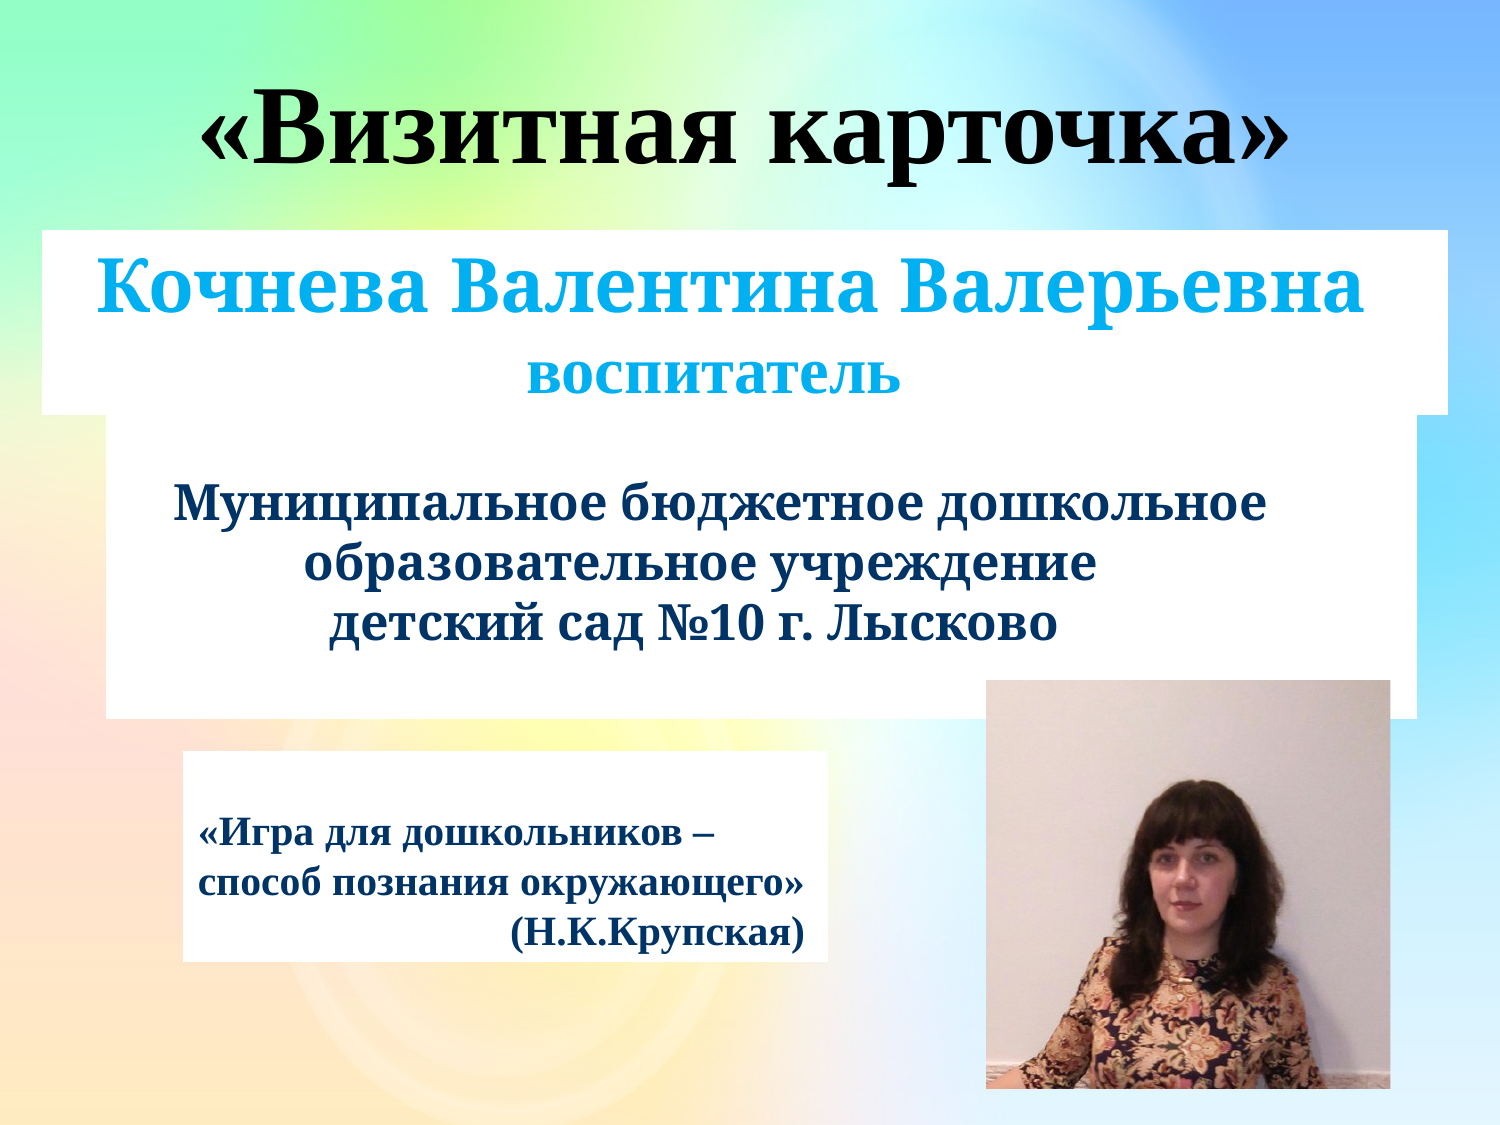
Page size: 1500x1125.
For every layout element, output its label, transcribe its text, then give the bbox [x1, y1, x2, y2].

text_box «Игра для дошкольников – способ познания окружающего» (Н.К.Крупская) [183, 751, 828, 962]
text_box «Визитная карточка» [148, 43, 1343, 194]
text_box Кочнева Валентина Валерьевна воспитатель [42, 230, 1448, 415]
text_box [1417, 562, 1427, 624]
picture [986, 680, 1391, 1089]
text_box Муниципальное бюджетное дошкольное образовательное учреждение детский сад №10 г. Лысково [106, 403, 1417, 719]
